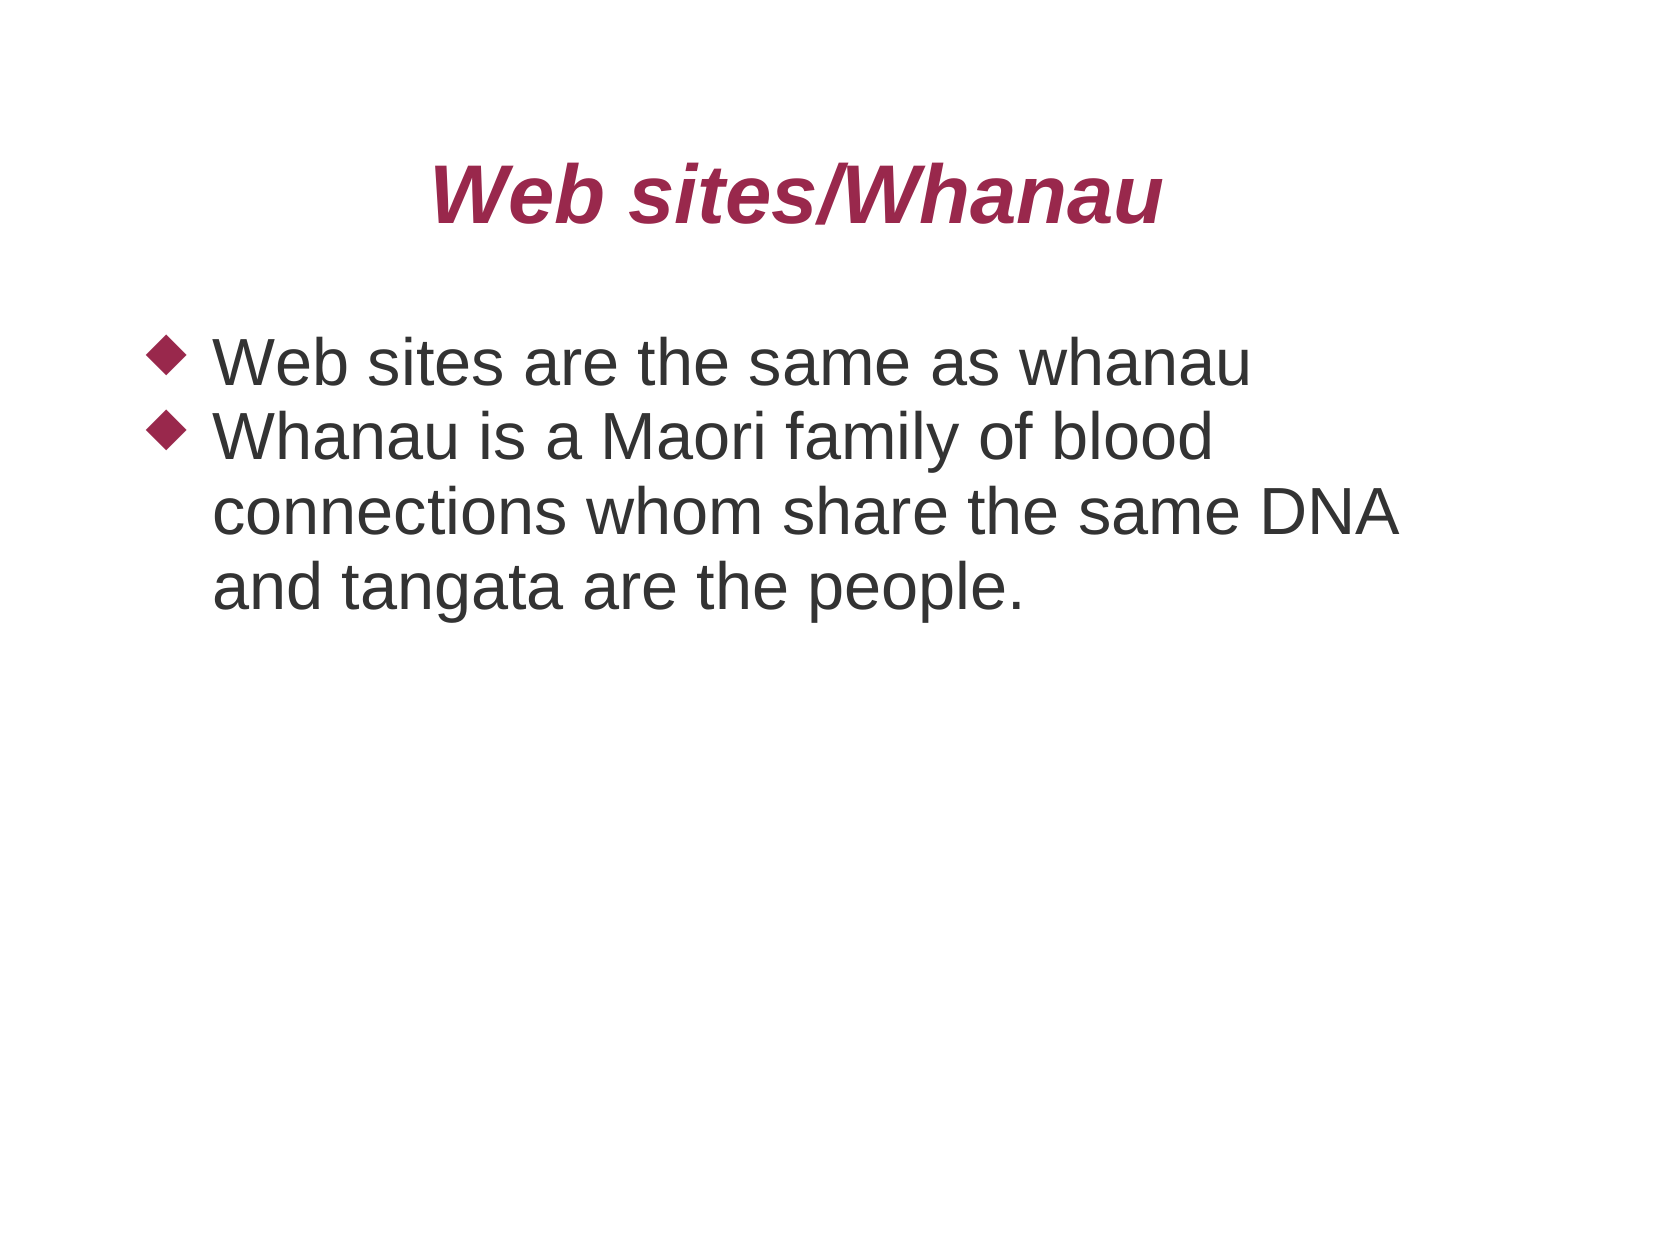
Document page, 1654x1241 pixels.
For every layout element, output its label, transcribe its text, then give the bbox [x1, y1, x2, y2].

list Web sites are the same as whanau Whanau is a Maori family of blood connections whom share the same DNA and tangata are the people. [129, 324, 1489, 975]
title Web sites/Whanau [82, 90, 1536, 298]
